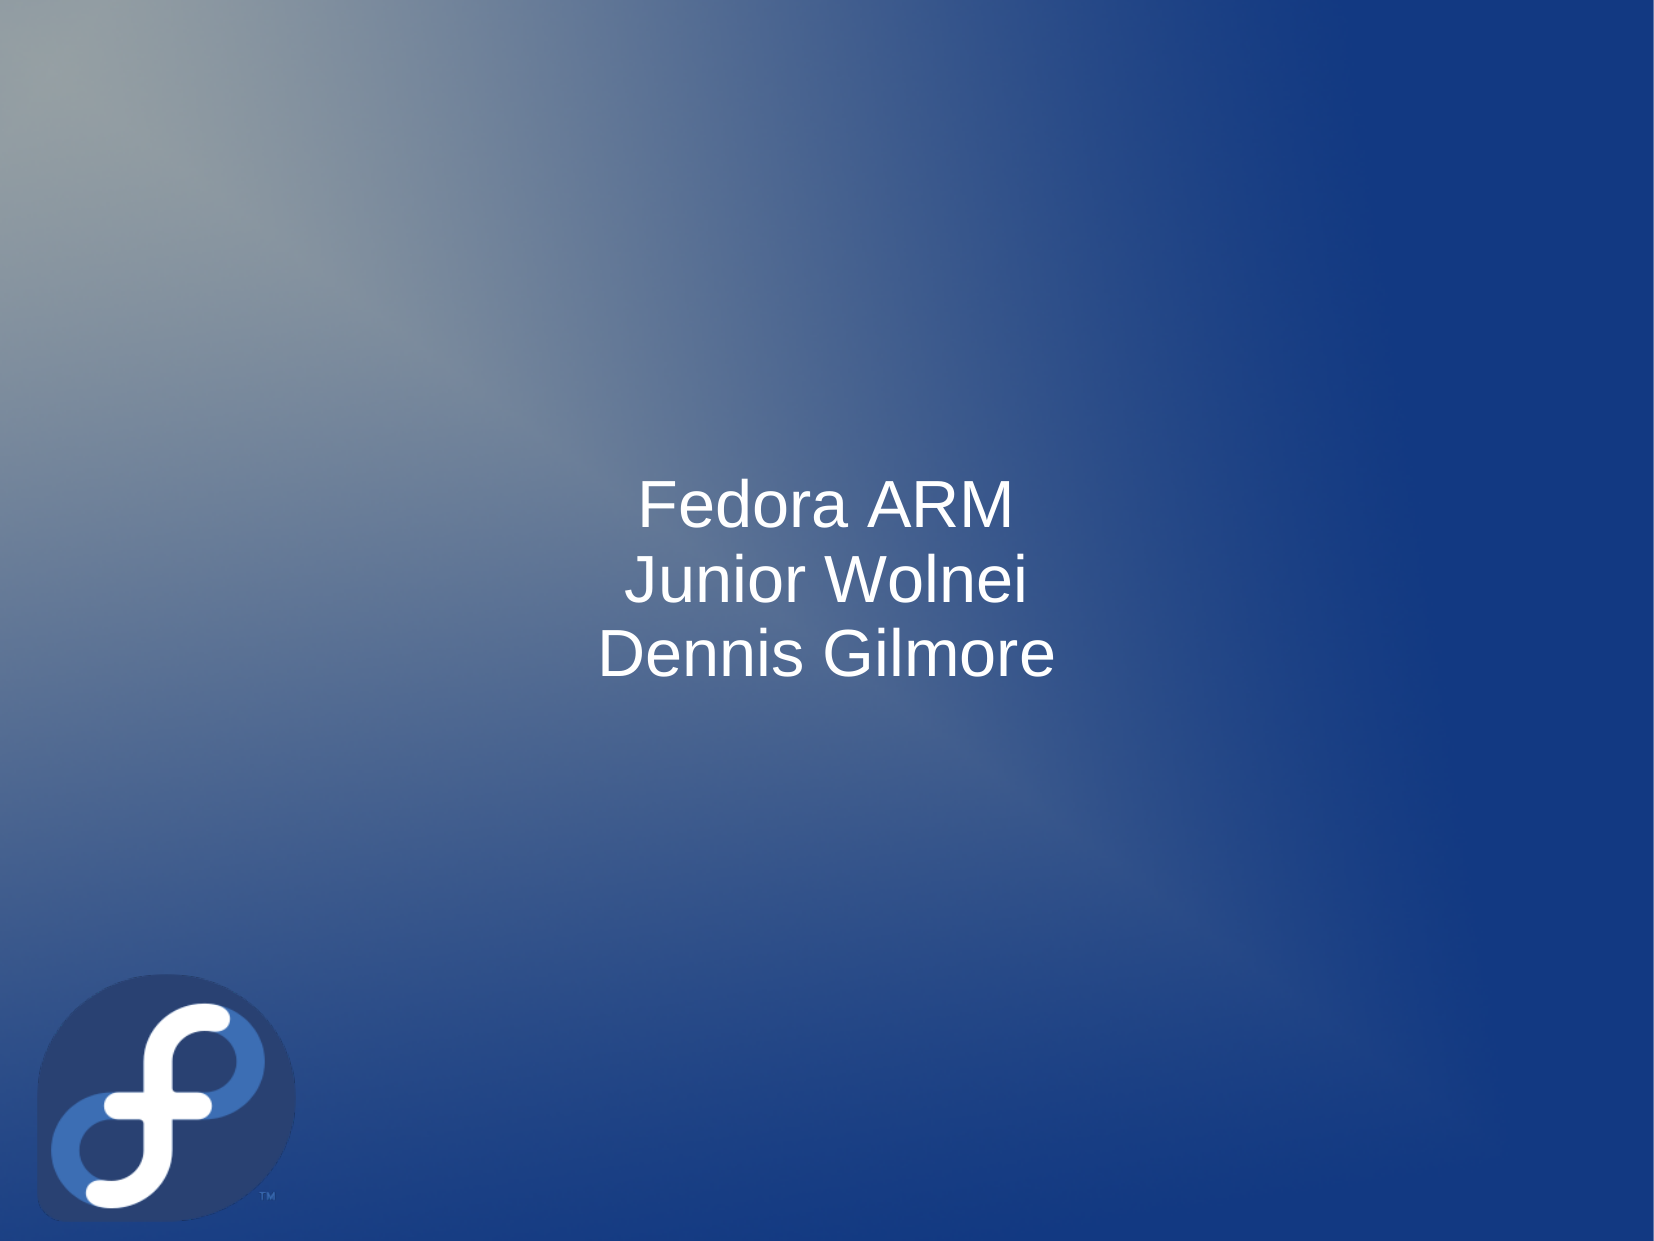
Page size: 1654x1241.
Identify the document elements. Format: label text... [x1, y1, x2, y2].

subtitle Fedora ARM Junior Wolnei Dennis Gilmore [82, 49, 1571, 1109]
picture [0, 0, 1654, 1241]
